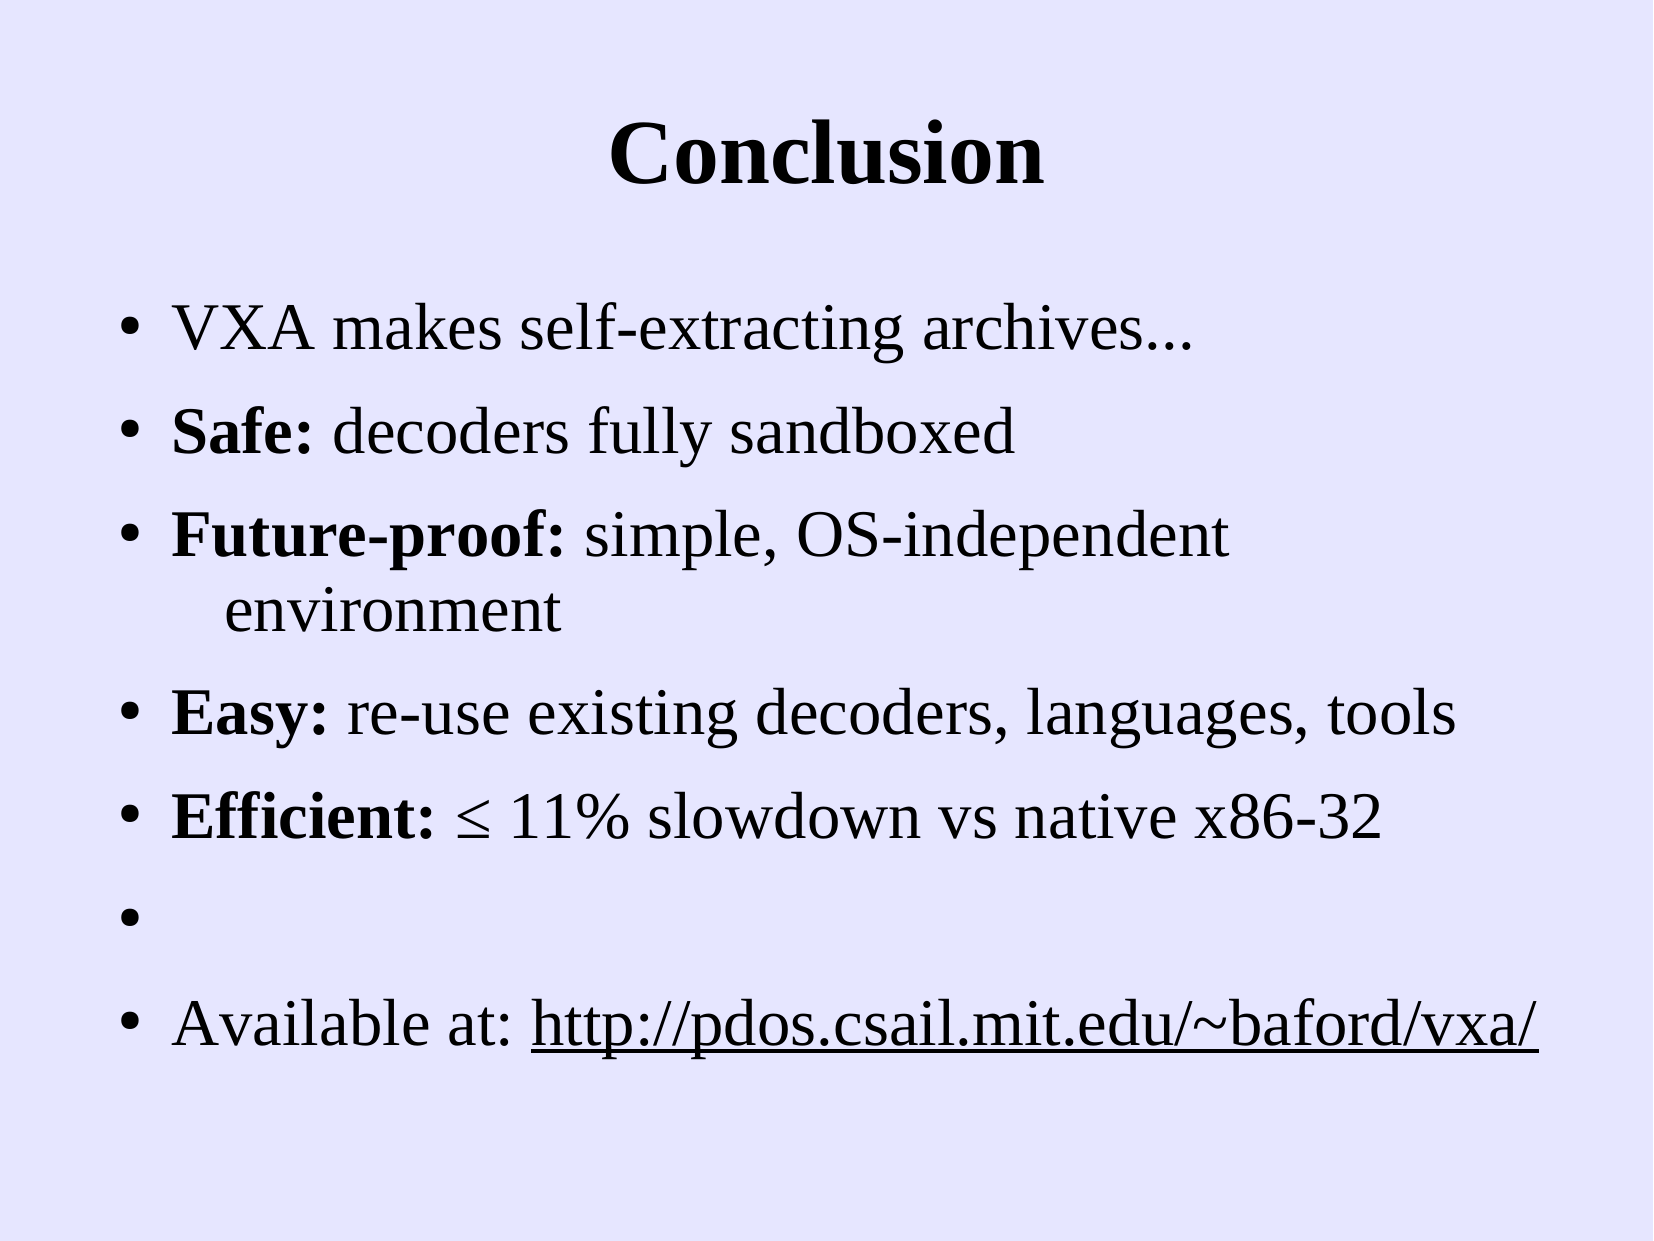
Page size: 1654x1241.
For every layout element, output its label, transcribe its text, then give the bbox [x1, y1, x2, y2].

title Conclusion [82, 49, 1571, 257]
list VXA makes self-extracting archives... Safe: decoders fully sandboxed Future-proof: simple, OS-independent environment Easy: re-use existing decoders, languages, tools Efficient: ≤ 11% slowdown vs native x86-32 Available at: http://pdos.csail.mit.edu/~baford/vxa/ [82, 290, 1571, 1095]
